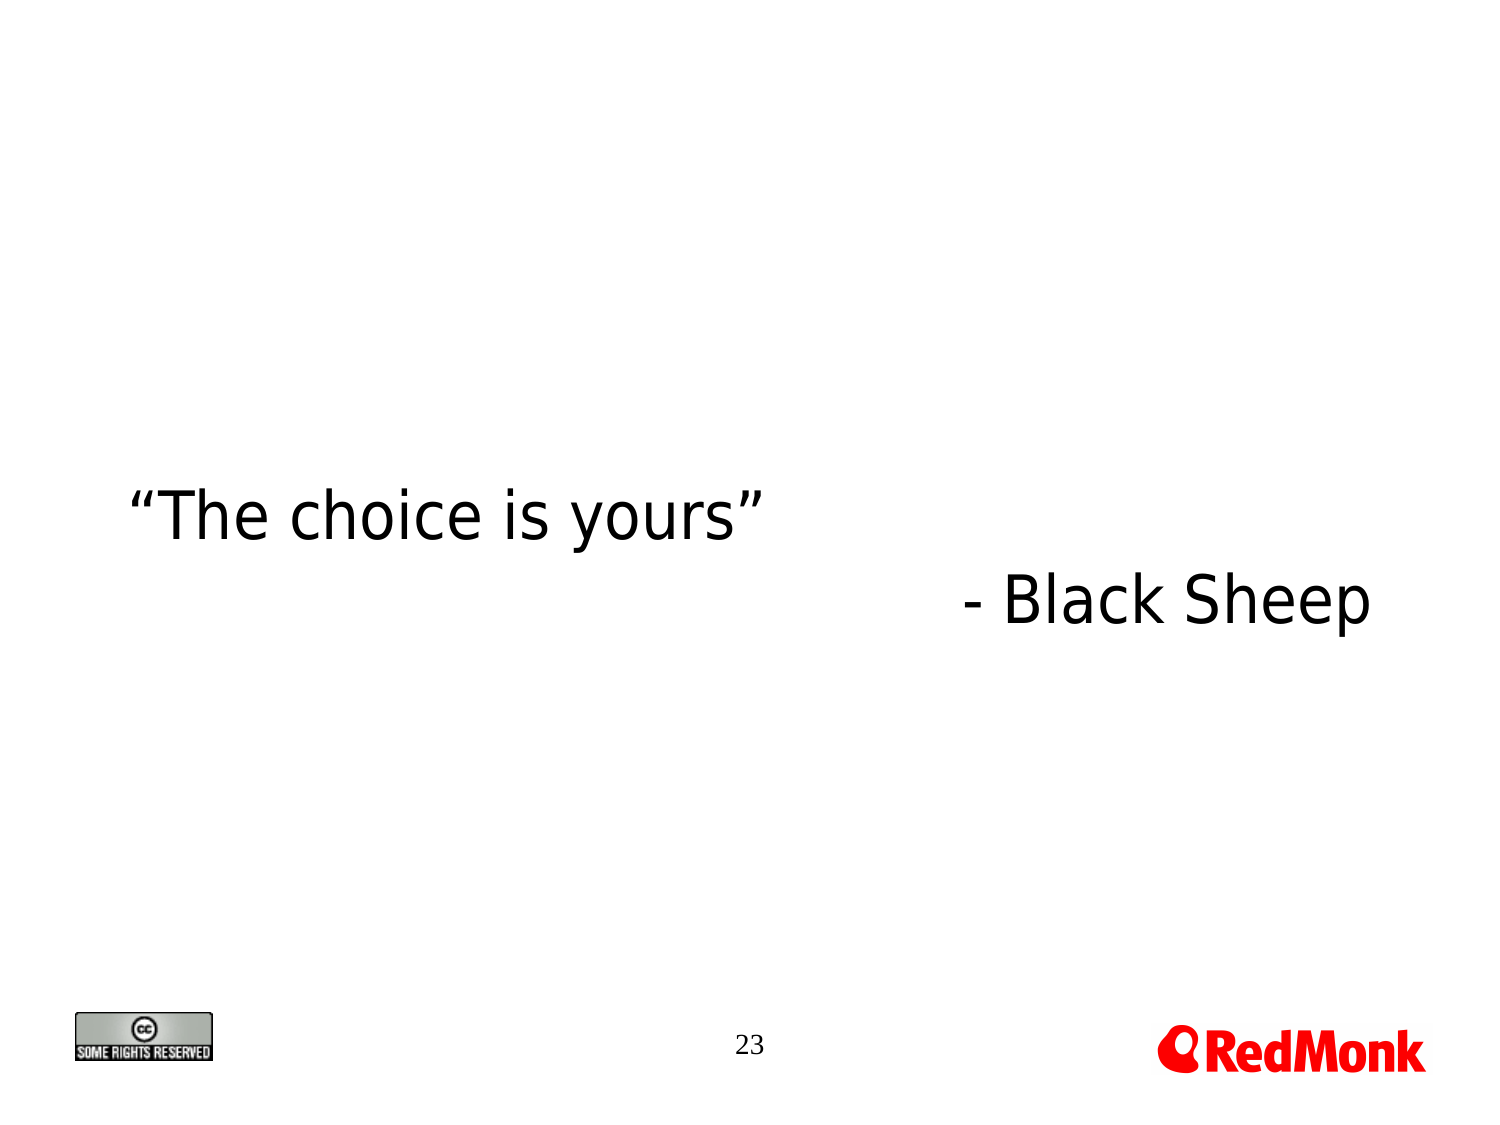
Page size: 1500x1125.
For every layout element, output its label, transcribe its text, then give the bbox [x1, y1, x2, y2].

picture [1151, 1023, 1433, 1075]
text_box “The choice is yours” - Black Sheep [112, 474, 1388, 916]
picture [75, 1012, 213, 1061]
